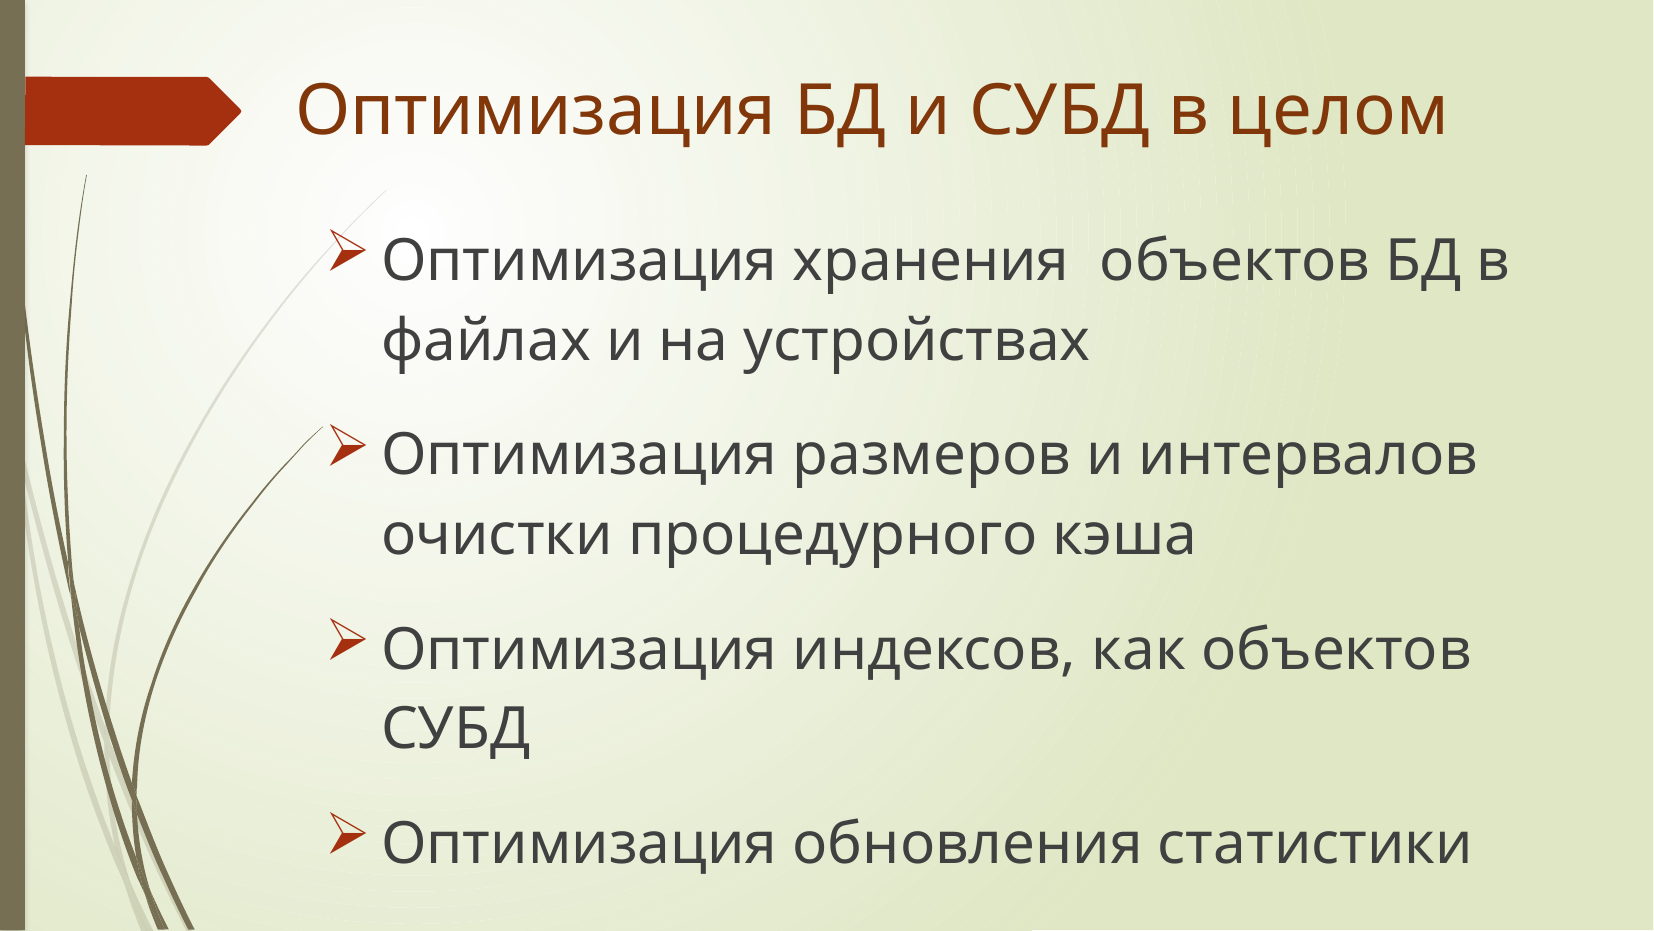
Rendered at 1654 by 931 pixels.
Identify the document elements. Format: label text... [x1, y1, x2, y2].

text_box Оптимизация хранения объектов БД в файлах и на устройствах Оптимизация размеров и интервалов очистки процедурного кэша Оптимизация индексов, как объектов СУБД Оптимизация обновления статистики [324, 218, 1583, 829]
title Оптимизация БД и СУБД в целом [295, 59, 1561, 225]
